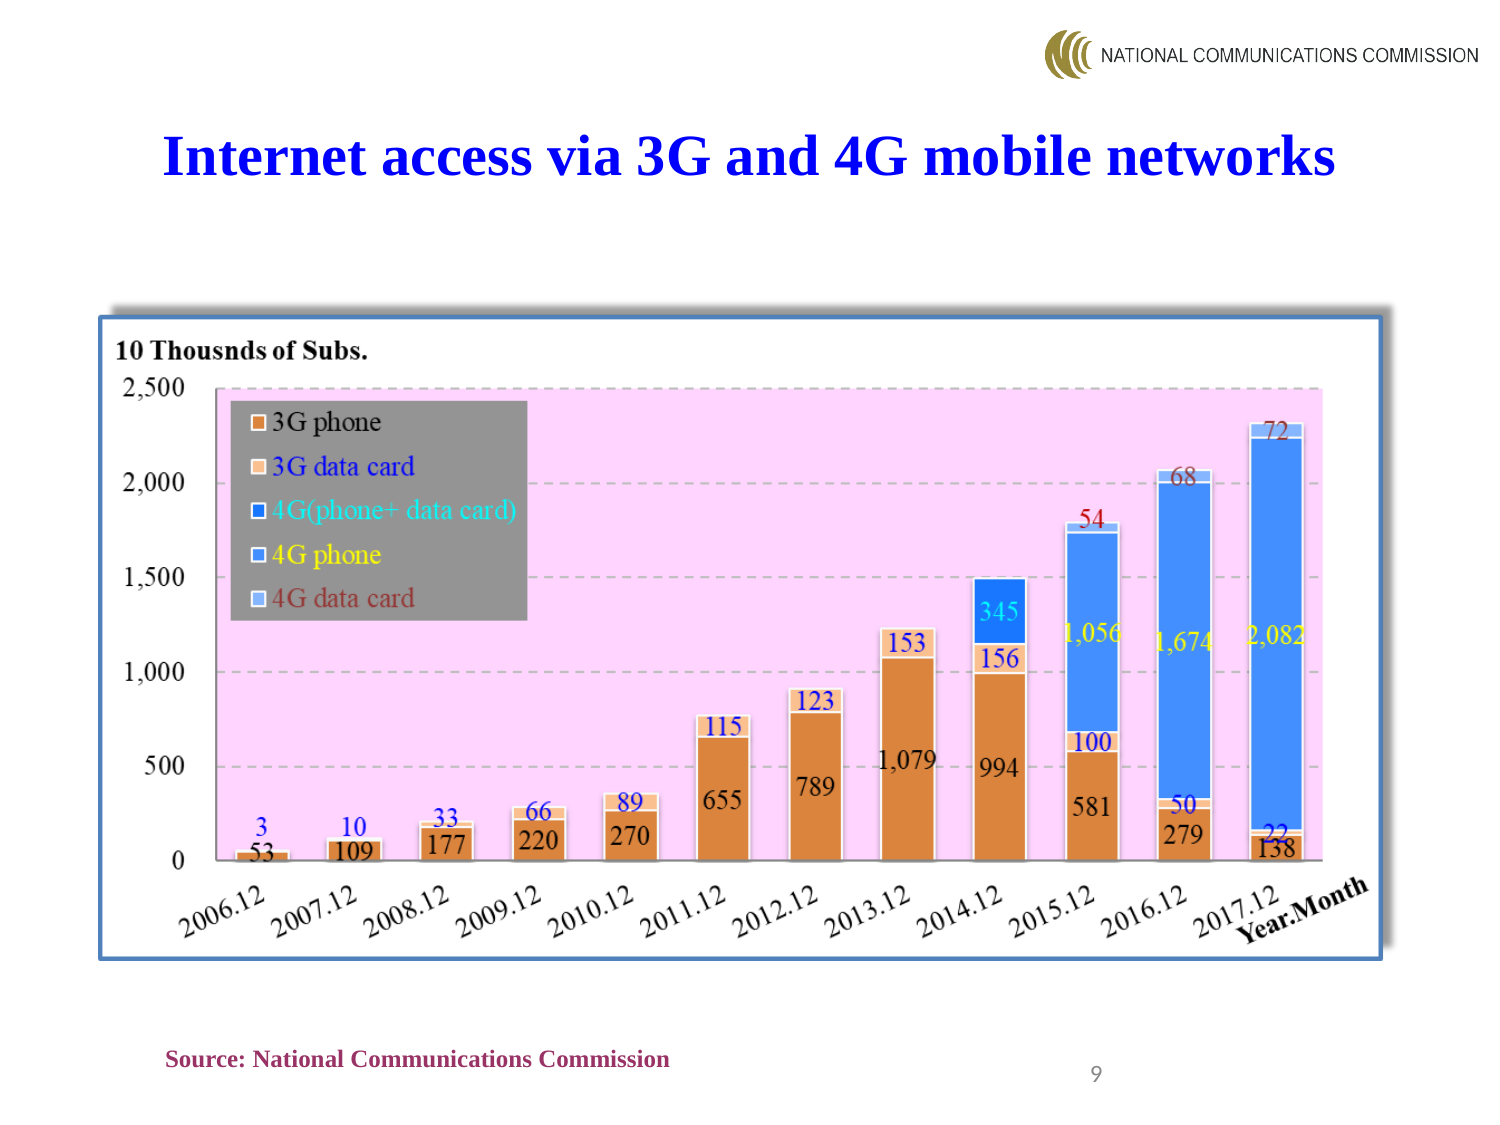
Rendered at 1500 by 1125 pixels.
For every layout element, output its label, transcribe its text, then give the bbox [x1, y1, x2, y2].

picture [98, 296, 1402, 961]
text_box Internet access via 3G and 4G mobile networks [0, 90, 1500, 216]
picture [1045, 30, 1479, 79]
text_box Source: National Communications Commission [0, 1035, 703, 1081]
text_box 9 [1074, 1042, 1426, 1103]
